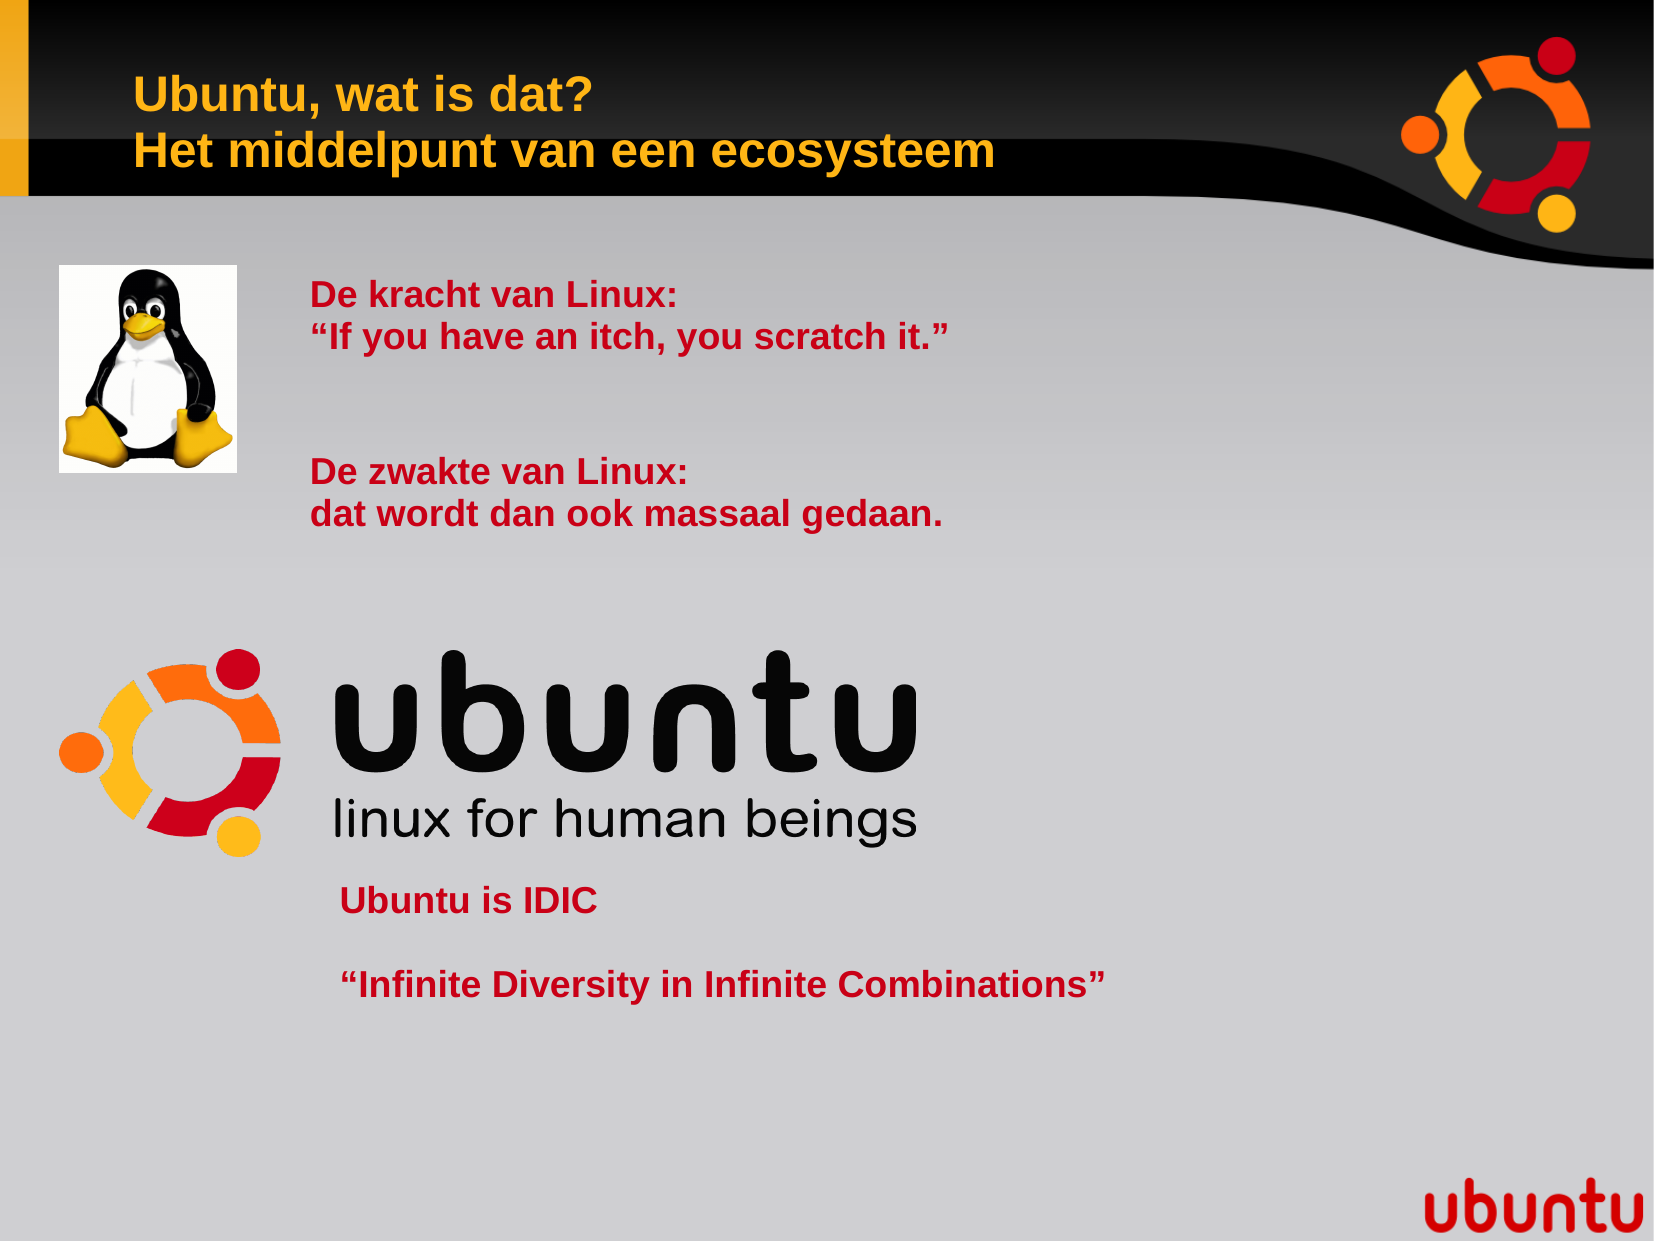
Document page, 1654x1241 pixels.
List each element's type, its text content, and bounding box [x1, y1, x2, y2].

picture [0, 0, 1654, 1241]
text_box Ubuntu, wat is dat? Het middelpunt van een ecosysteem [118, 59, 1294, 188]
text_box De zwakte van Linux: dat wordt dan ook massaal gedaan. [295, 442, 1300, 545]
text_box Ubuntu is IDIC “Infinite Diversity in Infinite Combinations” [324, 872, 1329, 1018]
text_box De kracht van Linux: “If you have an itch, you scratch it.” [295, 265, 1300, 368]
